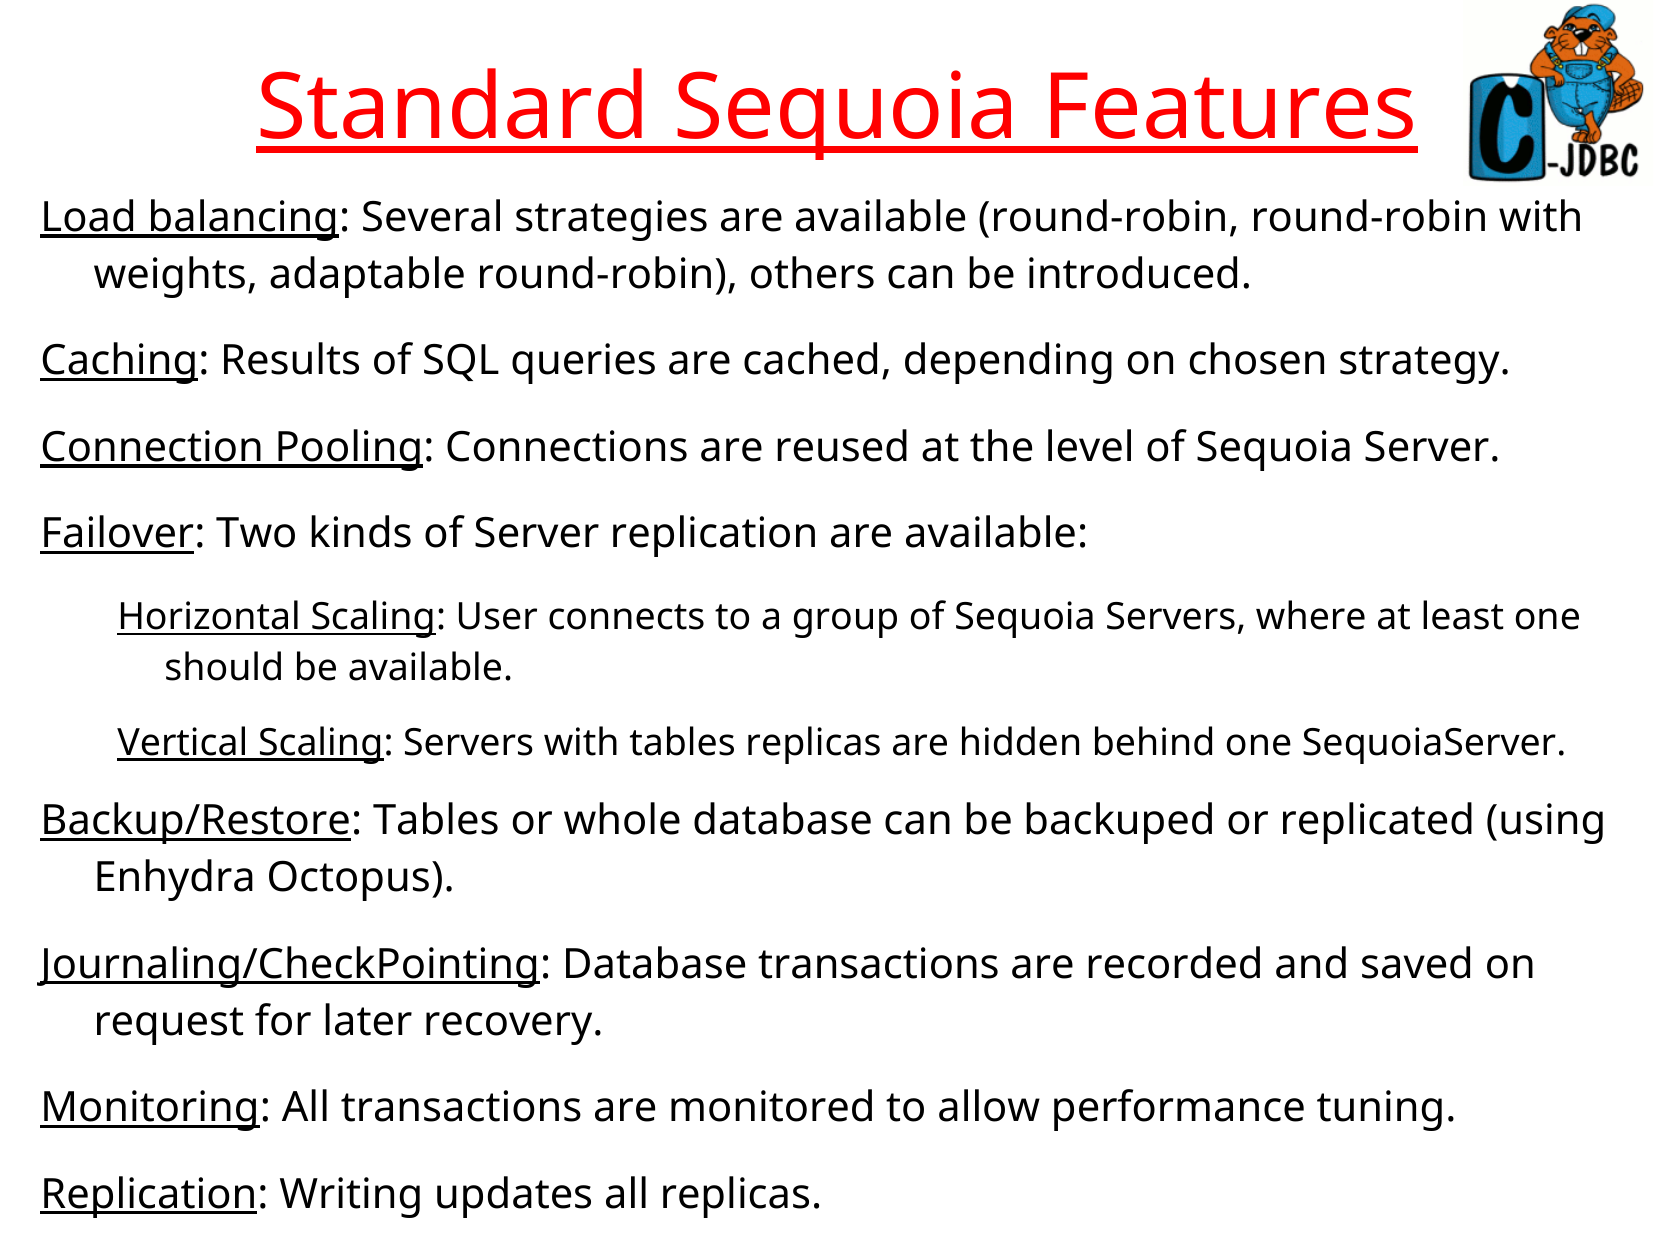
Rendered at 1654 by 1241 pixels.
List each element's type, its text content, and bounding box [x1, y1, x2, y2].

list Load balancing: Several strategies are available (round-robin, round-robin with weights, adaptable round-robin), others can be introduced. Caching: Results of SQL queries are cached, depending on chosen strategy. Connection Pooling: Connections are reused at the level of Sequoia Server. Failover: Two kinds of Server replication are available: Horizontal Scaling: User connects to a group of Sequoia Servers, where at least one should be available. Vertical Scaling: Servers with tables replicas are hidden behind one SequoiaServer. Backup/Restore: Tables or whole database can be backuped or replicated (using Enhydra Octopus). Journaling/CheckPointing: Database transactions are recorded and saved on request for later recovery. Monitoring: All transactions are monitored to allow performance tuning. Replication: Writing updates all replicas. Authentication: Sequoia Server maps user credentials to all backend Servers. [22, 186, 1642, 1214]
picture [1463, 0, 1654, 186]
title Standard Sequoia Features [131, 0, 1463, 186]
